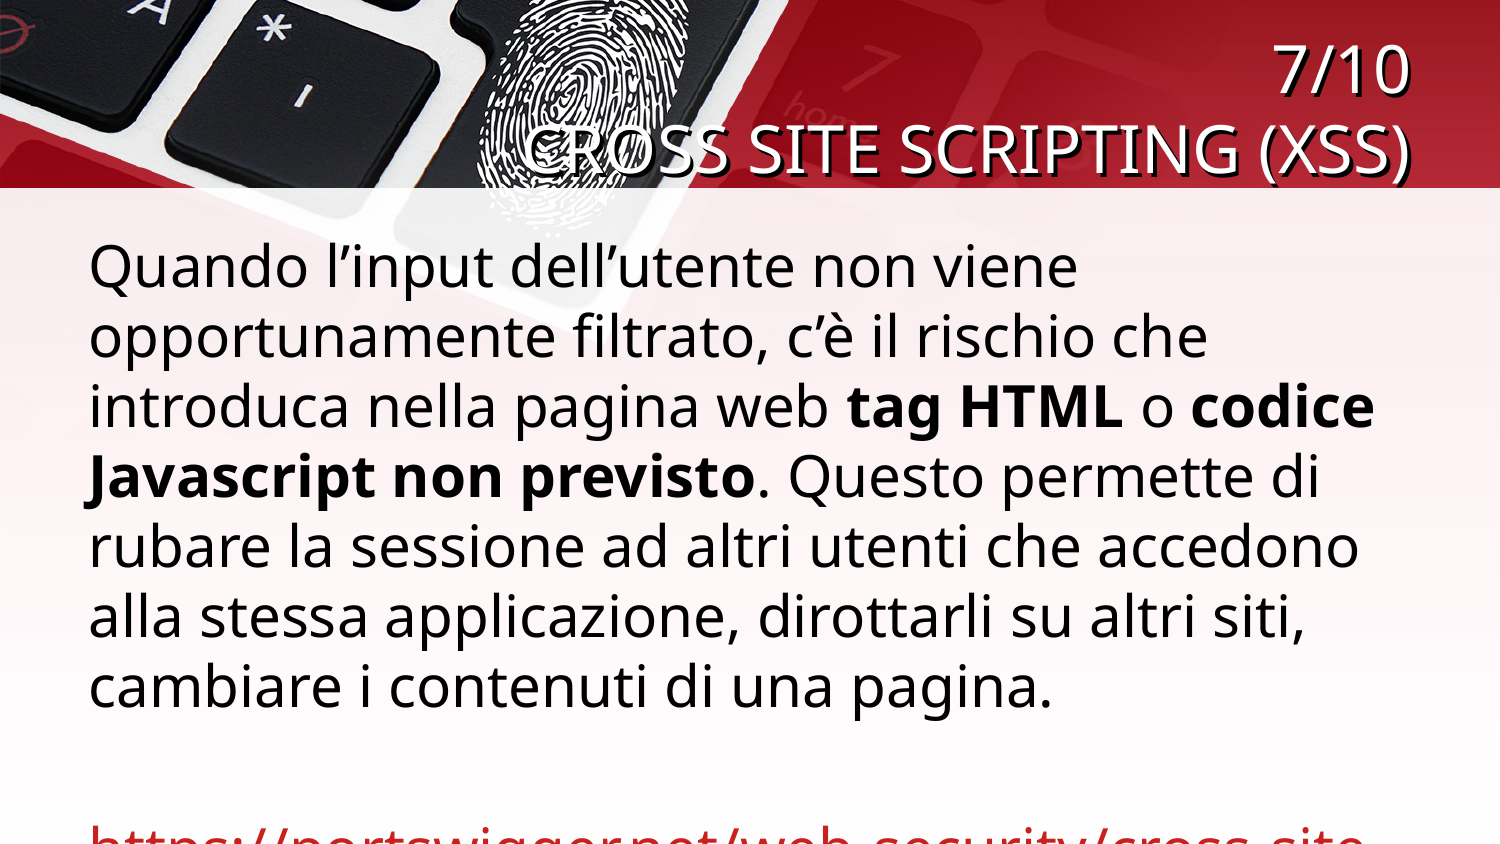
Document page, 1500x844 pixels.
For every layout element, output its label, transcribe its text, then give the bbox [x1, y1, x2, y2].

title 7/10 CROSS SITE SCRIPTING (XSS) [73, 46, 1427, 168]
picture [0, 0, 1500, 844]
list Quando l’input dell’utente non viene opportunamente filtrato, c’è il rischio che introduca nella pagina web tag HTML o codice Javascript non previsto. Questo permette di rubare la sessione ad altri utenti che accedono alla stessa applicazione, dirottarli su altri siti, cambiare i contenuti di una pagina. https://portswigger.net/web-security/cross-site-scripting [73, 221, 1418, 773]
